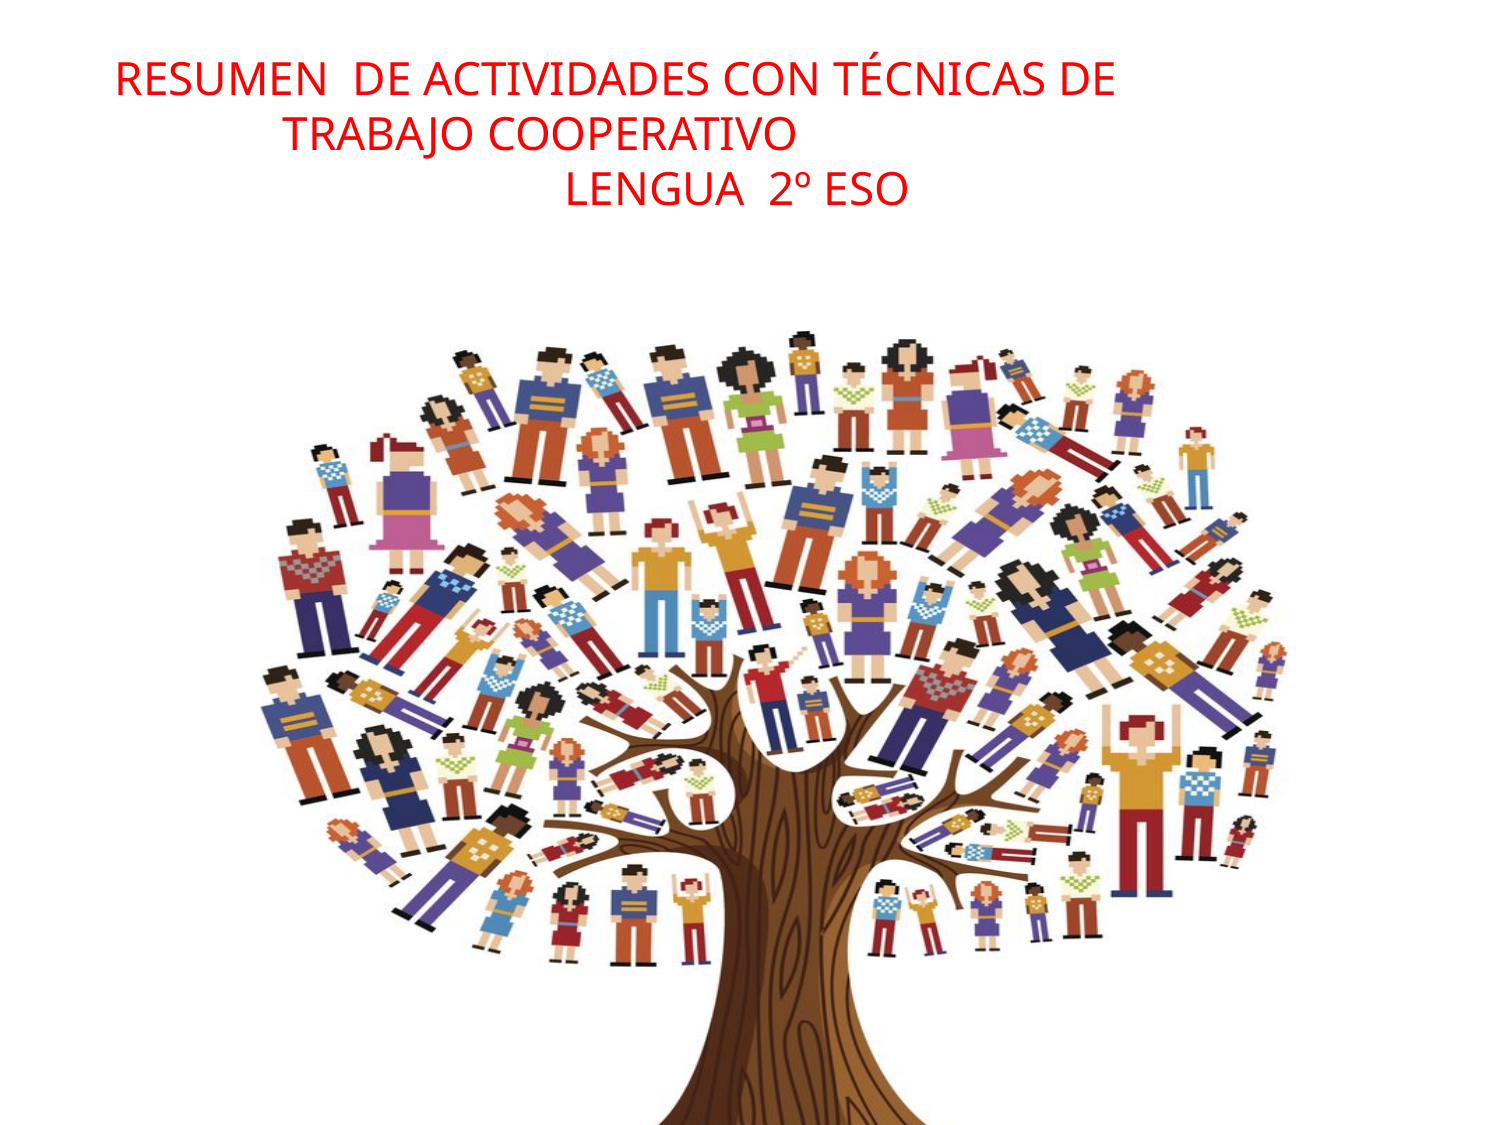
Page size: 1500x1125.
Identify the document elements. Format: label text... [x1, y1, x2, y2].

text_box RESUMEN DE ACTIVIDADES CON TÉCNICAS DE TRABAJO COOPERATIVO LENGUA 2º ESO [100, 42, 1376, 246]
picture [260, 330, 1288, 1125]
